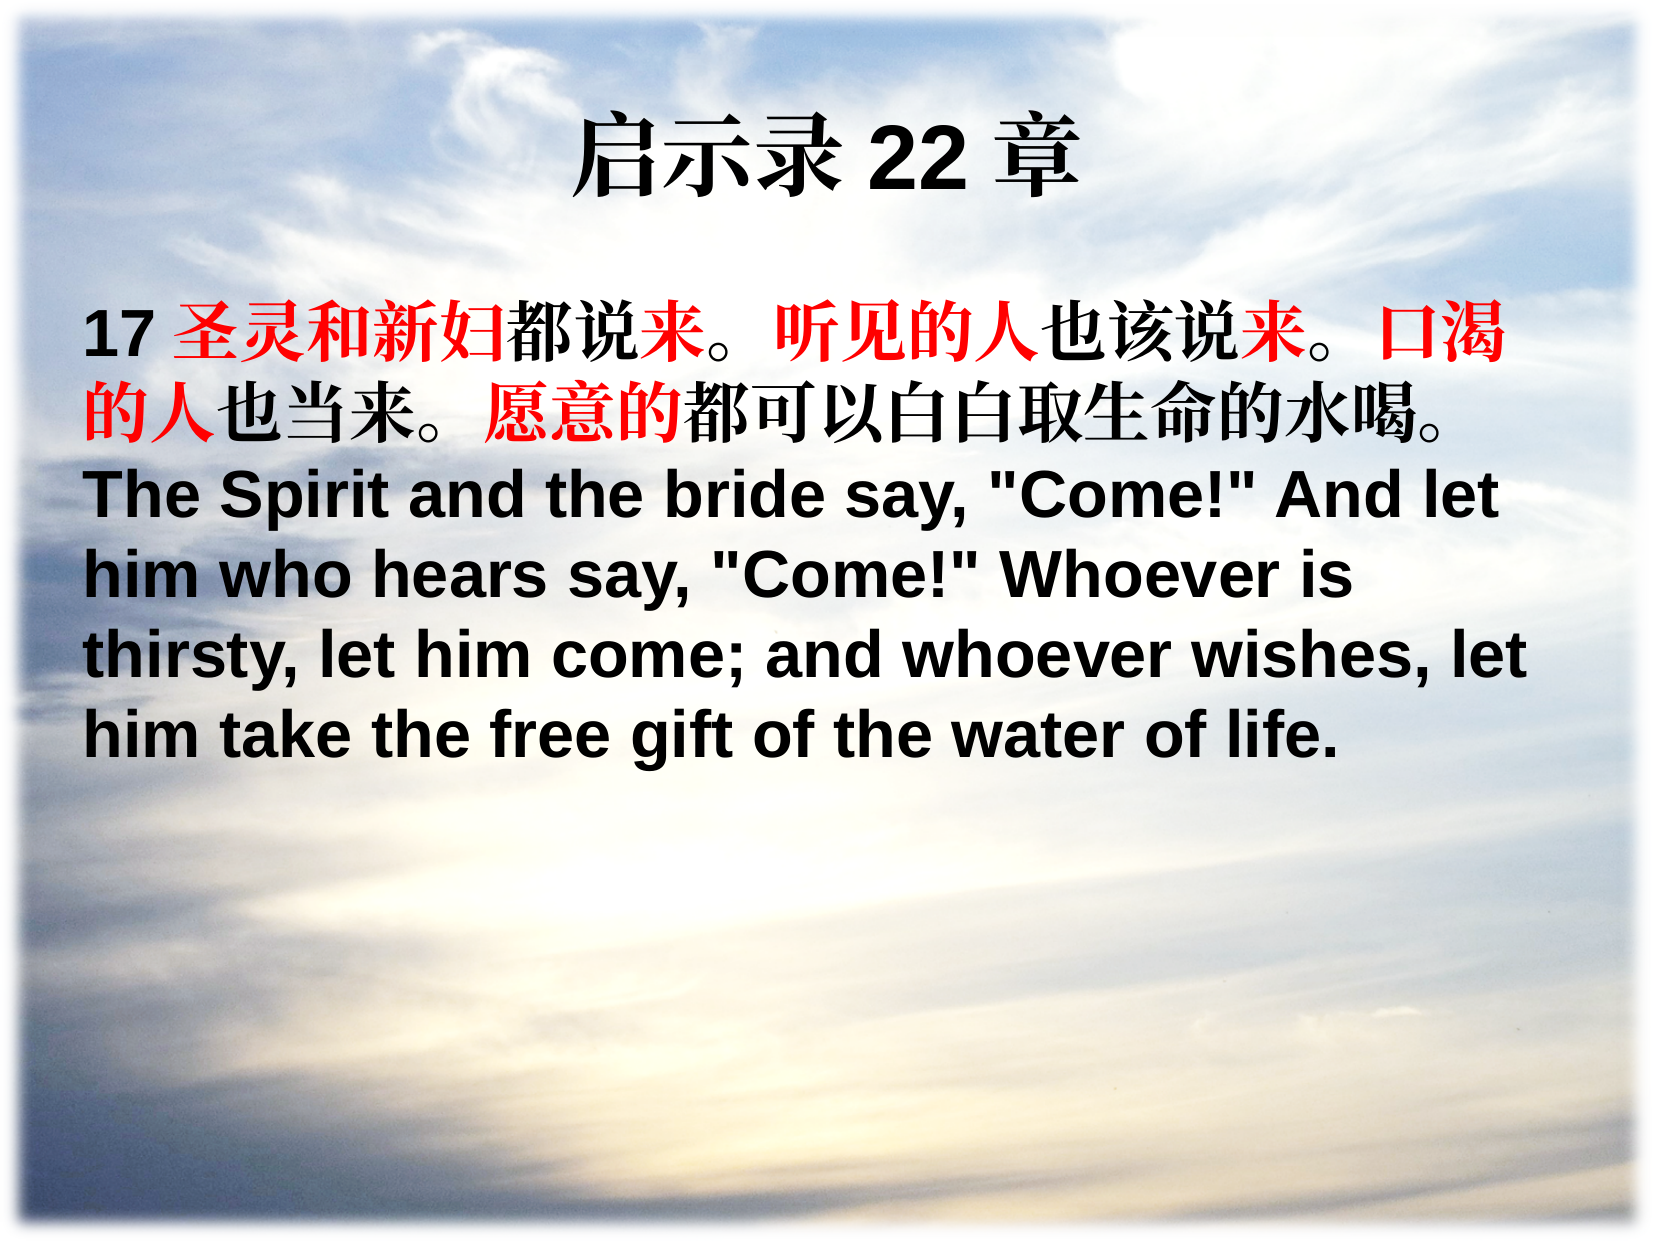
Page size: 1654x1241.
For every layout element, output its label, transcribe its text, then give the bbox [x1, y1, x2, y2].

title 启示录22章 [82, 49, 1571, 257]
list 17圣灵和新妇都说来。听见的人也该说来。口渴的人也当来。愿意的都可以白白取生命的水喝。 The Spirit and the bride say, "Come!" And let him who hears say, "Come!" Whoever is thirsty, let him come; and whoever wishes, let him take the free gift of the water of life. [82, 290, 1571, 1109]
picture [0, 0, 1654, 1241]
